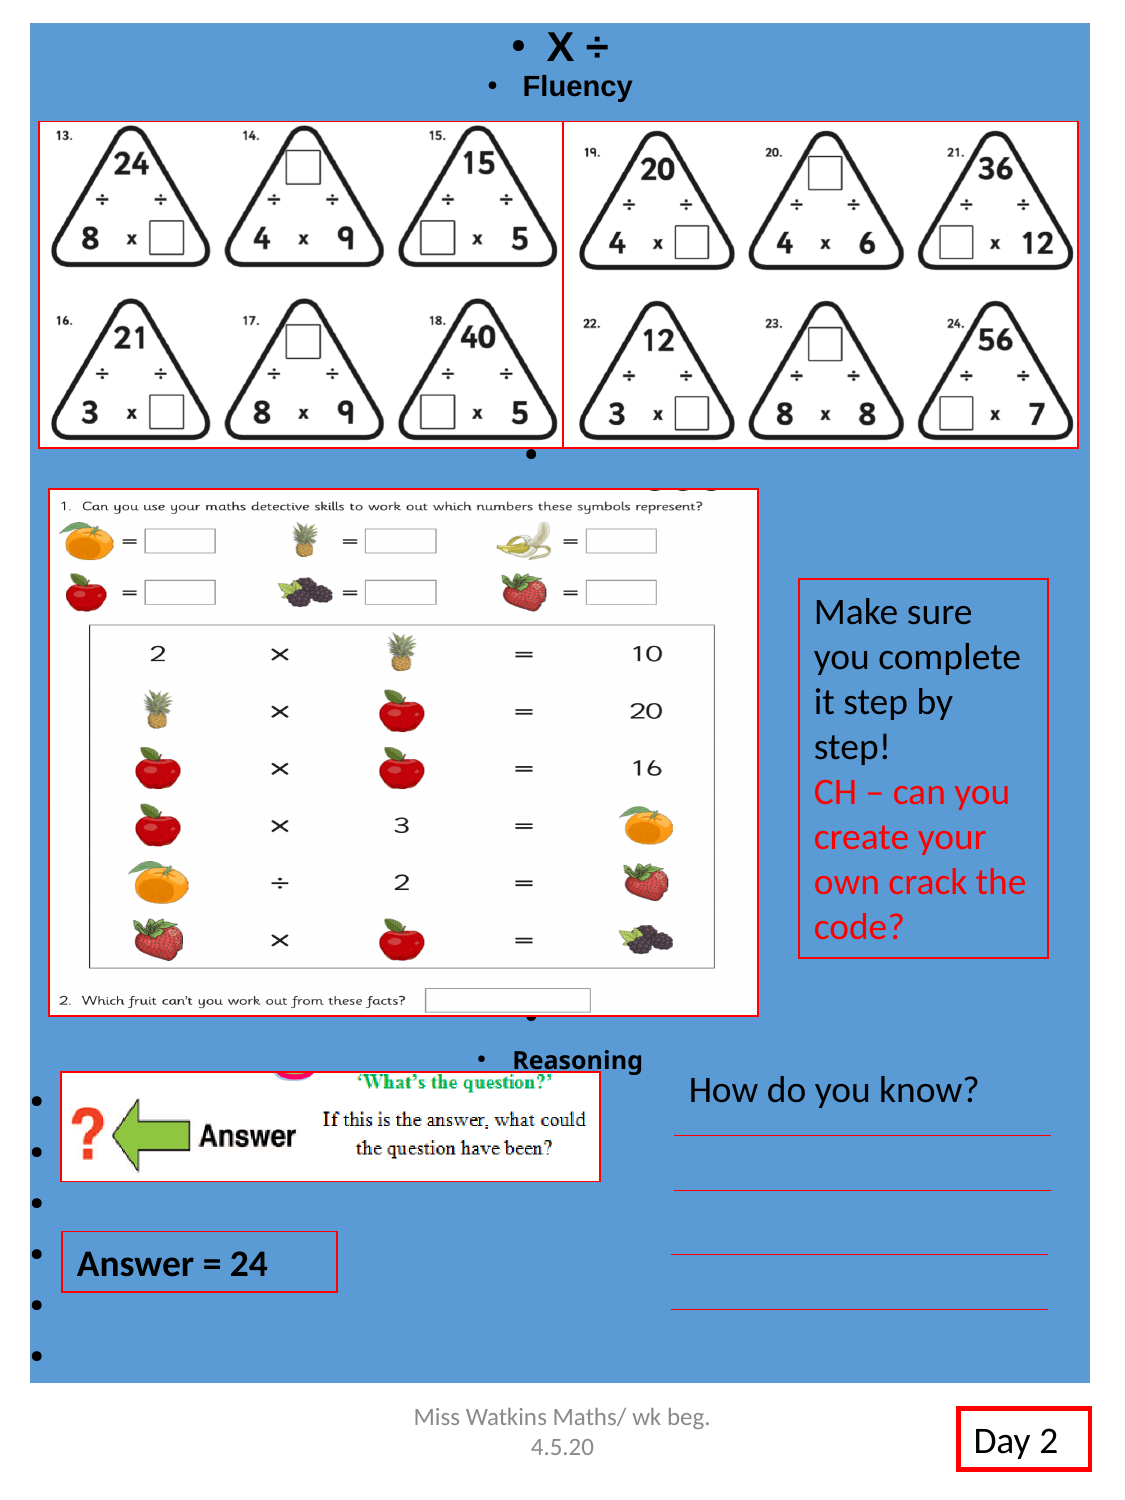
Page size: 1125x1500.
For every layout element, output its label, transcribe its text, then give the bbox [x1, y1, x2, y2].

text_box How do you know? [673, 1057, 1052, 1120]
picture [563, 122, 1078, 448]
picture [61, 1072, 599, 1181]
text_box Miss Watkins Maths/ wk beg. 4.5.20 [384, 1390, 741, 1471]
table_cell [30, 430, 1090, 1043]
text_box Day 2 [958, 1408, 1090, 1470]
text_box Make sure you complete it step by step! CH – can you create your own crack the code? [799, 579, 1049, 958]
table_cell Reasoning [30, 1043, 1090, 1383]
picture [39, 122, 562, 448]
text_box Answer = 24 [61, 1231, 338, 1293]
picture [49, 489, 758, 1016]
table_header X ÷ Fluency [30, 23, 1090, 430]
